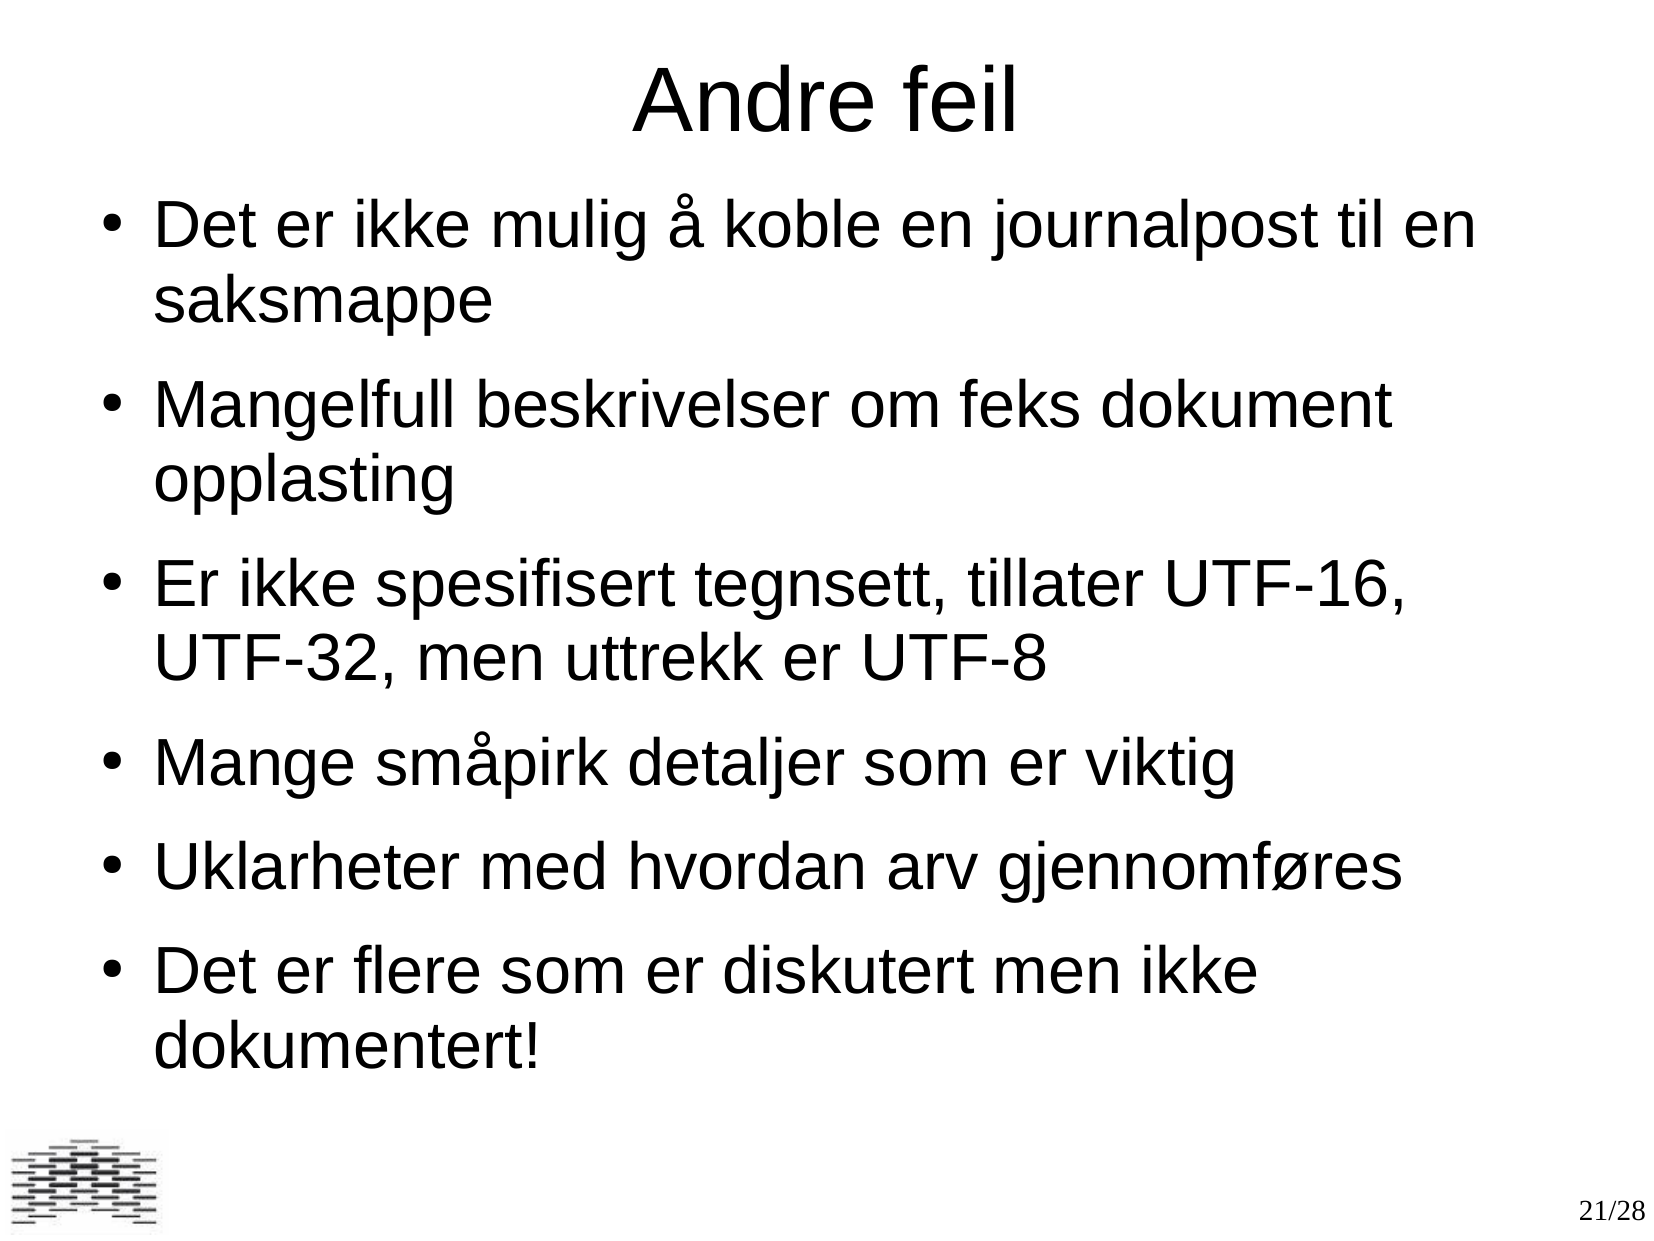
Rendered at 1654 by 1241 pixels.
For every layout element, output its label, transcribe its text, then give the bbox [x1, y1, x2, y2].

title Andre feil [82, 48, 1571, 152]
picture [5, 1129, 169, 1235]
list Det er ikke mulig å koble en journalpost til en saksmappe Mangelfull beskrivelser om feks dokument opplasting Er ikke spesifisert tegnsett, tillater UTF-16, UTF-32, men uttrekk er UTF-8 Mange småpirk detaljer som er viktig Uklarheter med hvordan arv gjennomføres Det er flere som er diskutert men ikke dokumentert! [82, 187, 1571, 1138]
